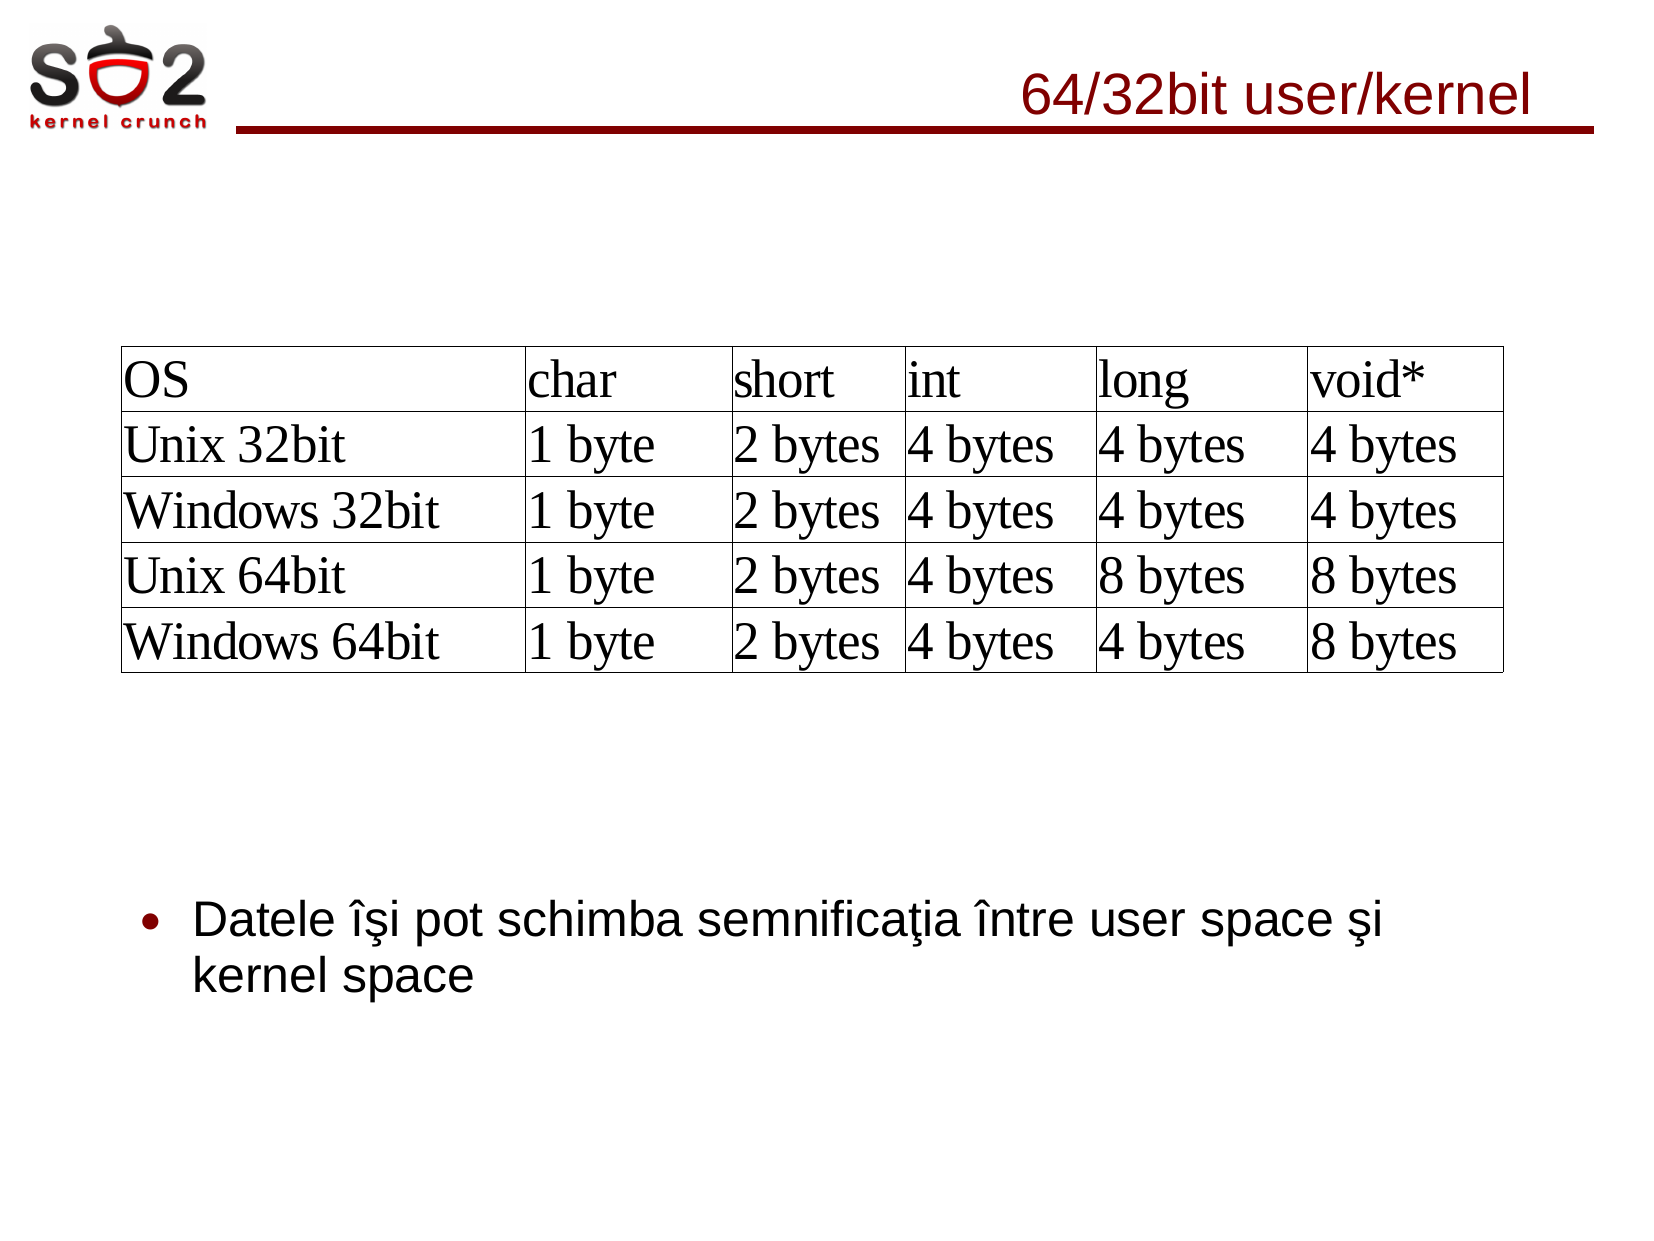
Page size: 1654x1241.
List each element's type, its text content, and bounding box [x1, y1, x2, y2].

title 64/32bit user/kernel [121, 11, 1534, 178]
list Datele îşi pot schimba semnificaţia între user space şi kernel space [121, 768, 1534, 1126]
chart [120, 345, 1506, 676]
picture [29, 23, 121, 130]
